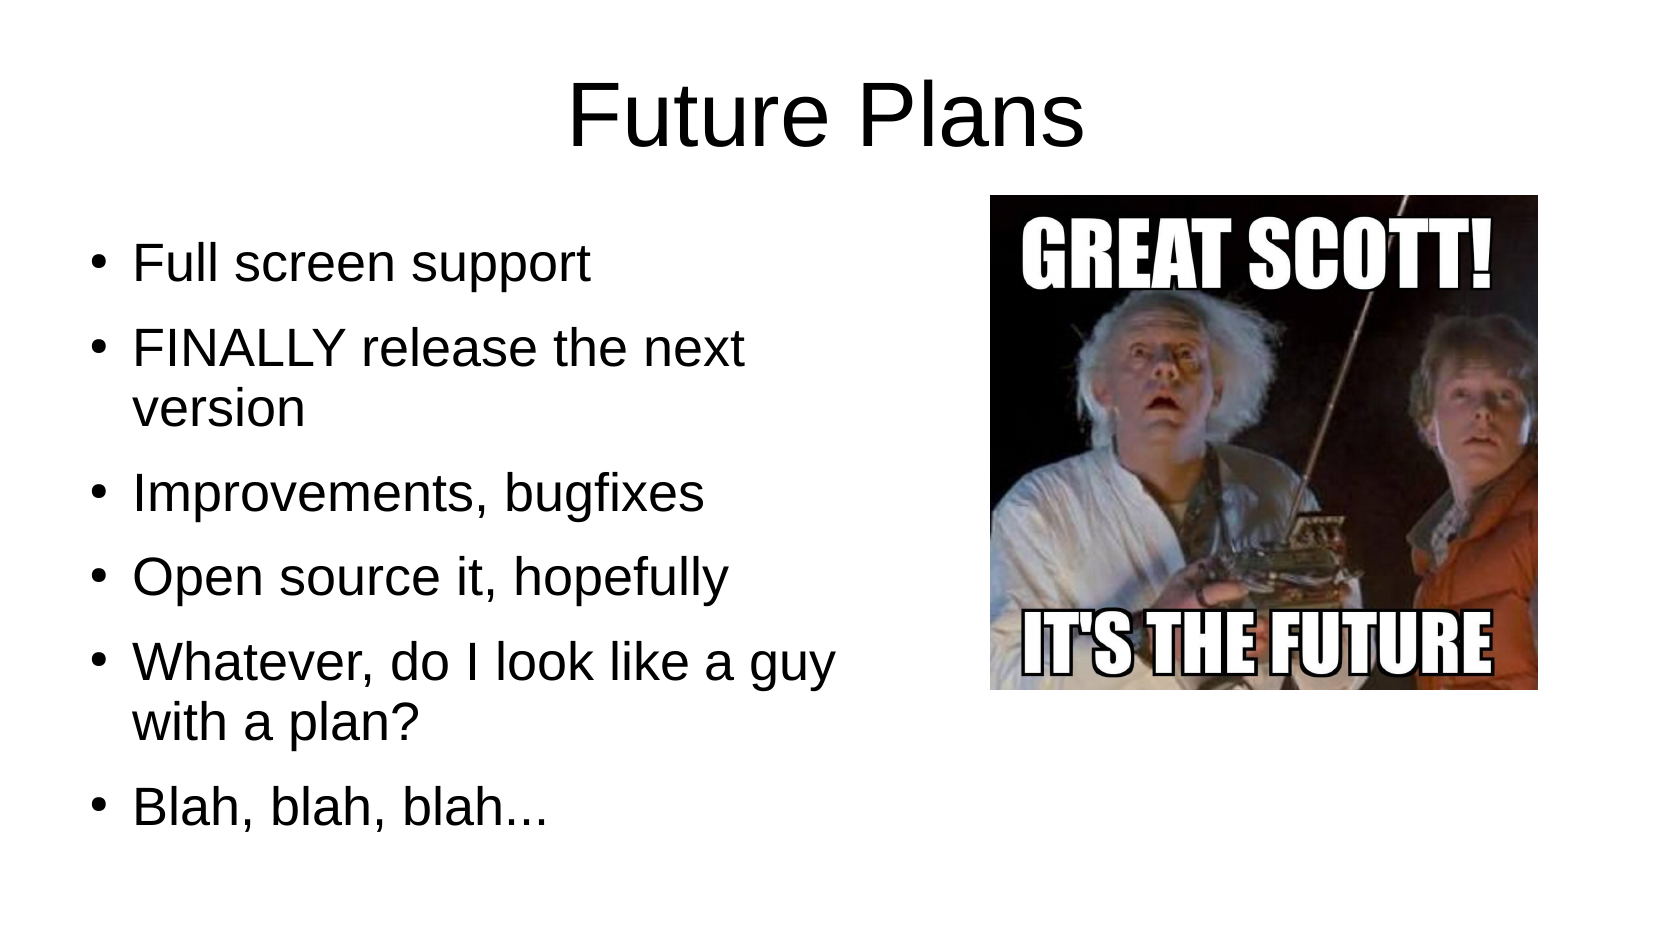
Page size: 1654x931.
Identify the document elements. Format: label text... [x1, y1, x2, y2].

list Full screen support FINALLY release the next version Improvements, bugfixes Open source it, hopefully Whatever, do I look like a guy with a plan? Blah, blah, blah... [75, 232, 848, 841]
title Future Plans [82, 37, 1571, 193]
picture [990, 195, 1538, 691]
